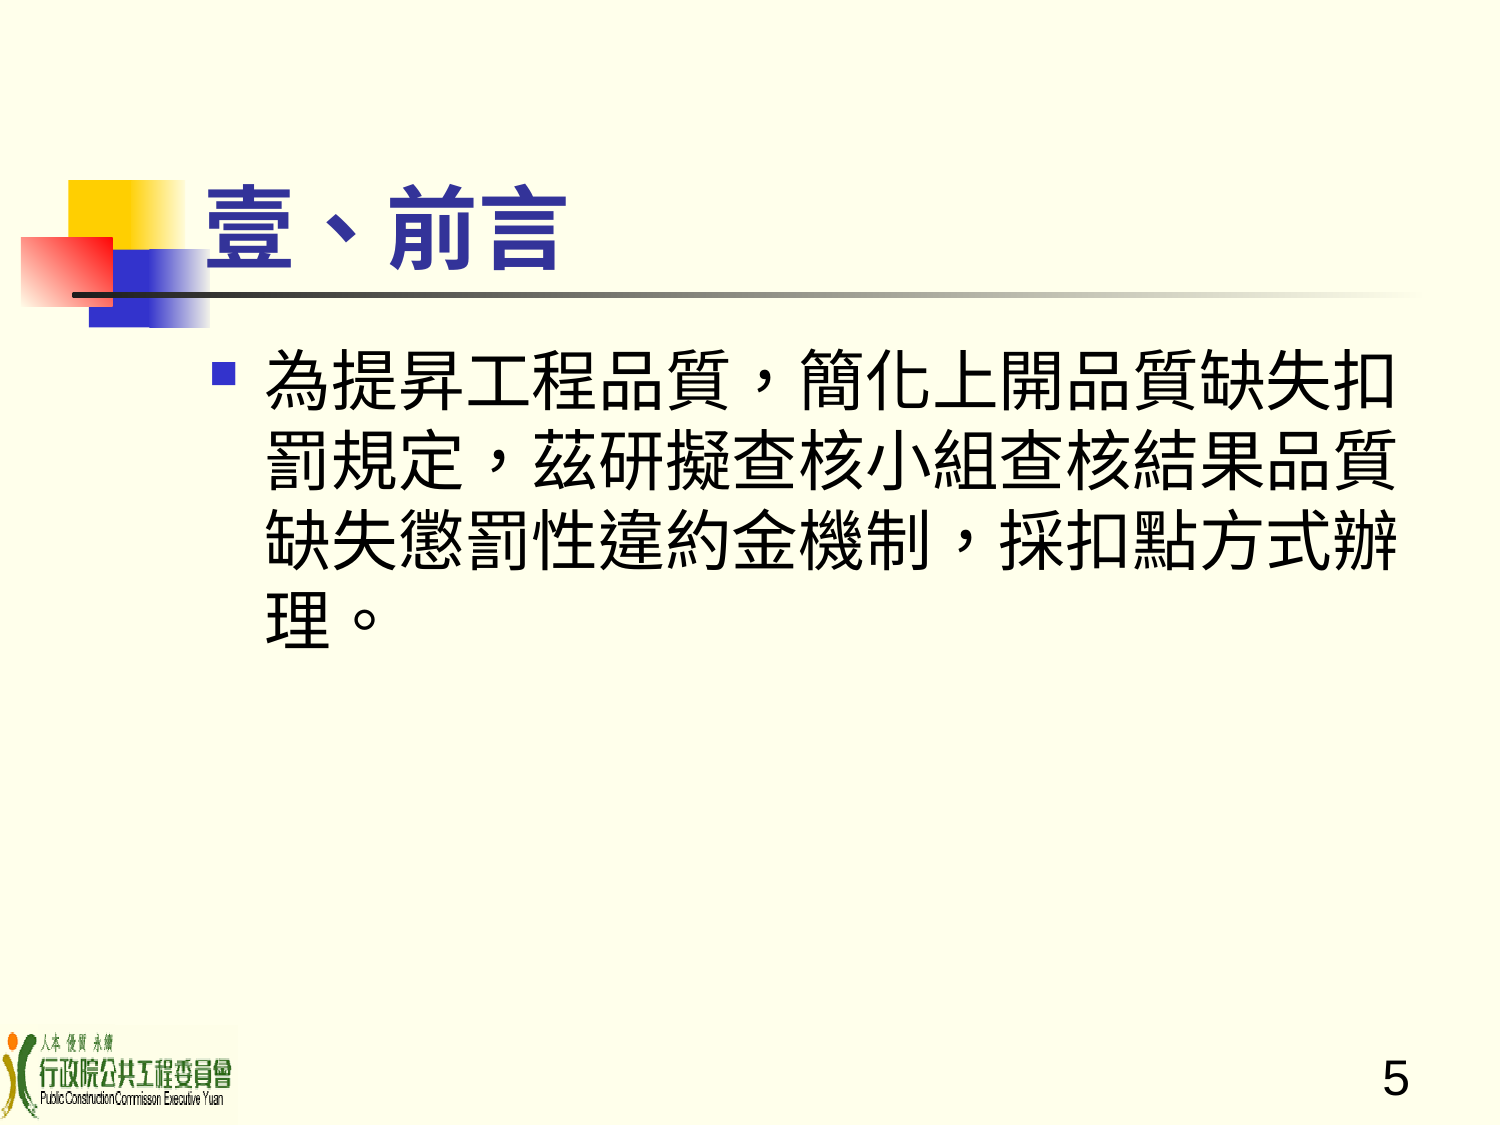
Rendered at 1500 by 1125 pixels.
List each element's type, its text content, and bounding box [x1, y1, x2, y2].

title 壹、前言 [188, 101, 1468, 289]
picture [0, 1024, 238, 1125]
list 為提昇工程品質，簡化上開品質缺失扣罰規定，茲研擬查核小組查核結果品質缺失懲罰性違約金機制，採扣點方式辦理。 [193, 331, 1469, 1007]
